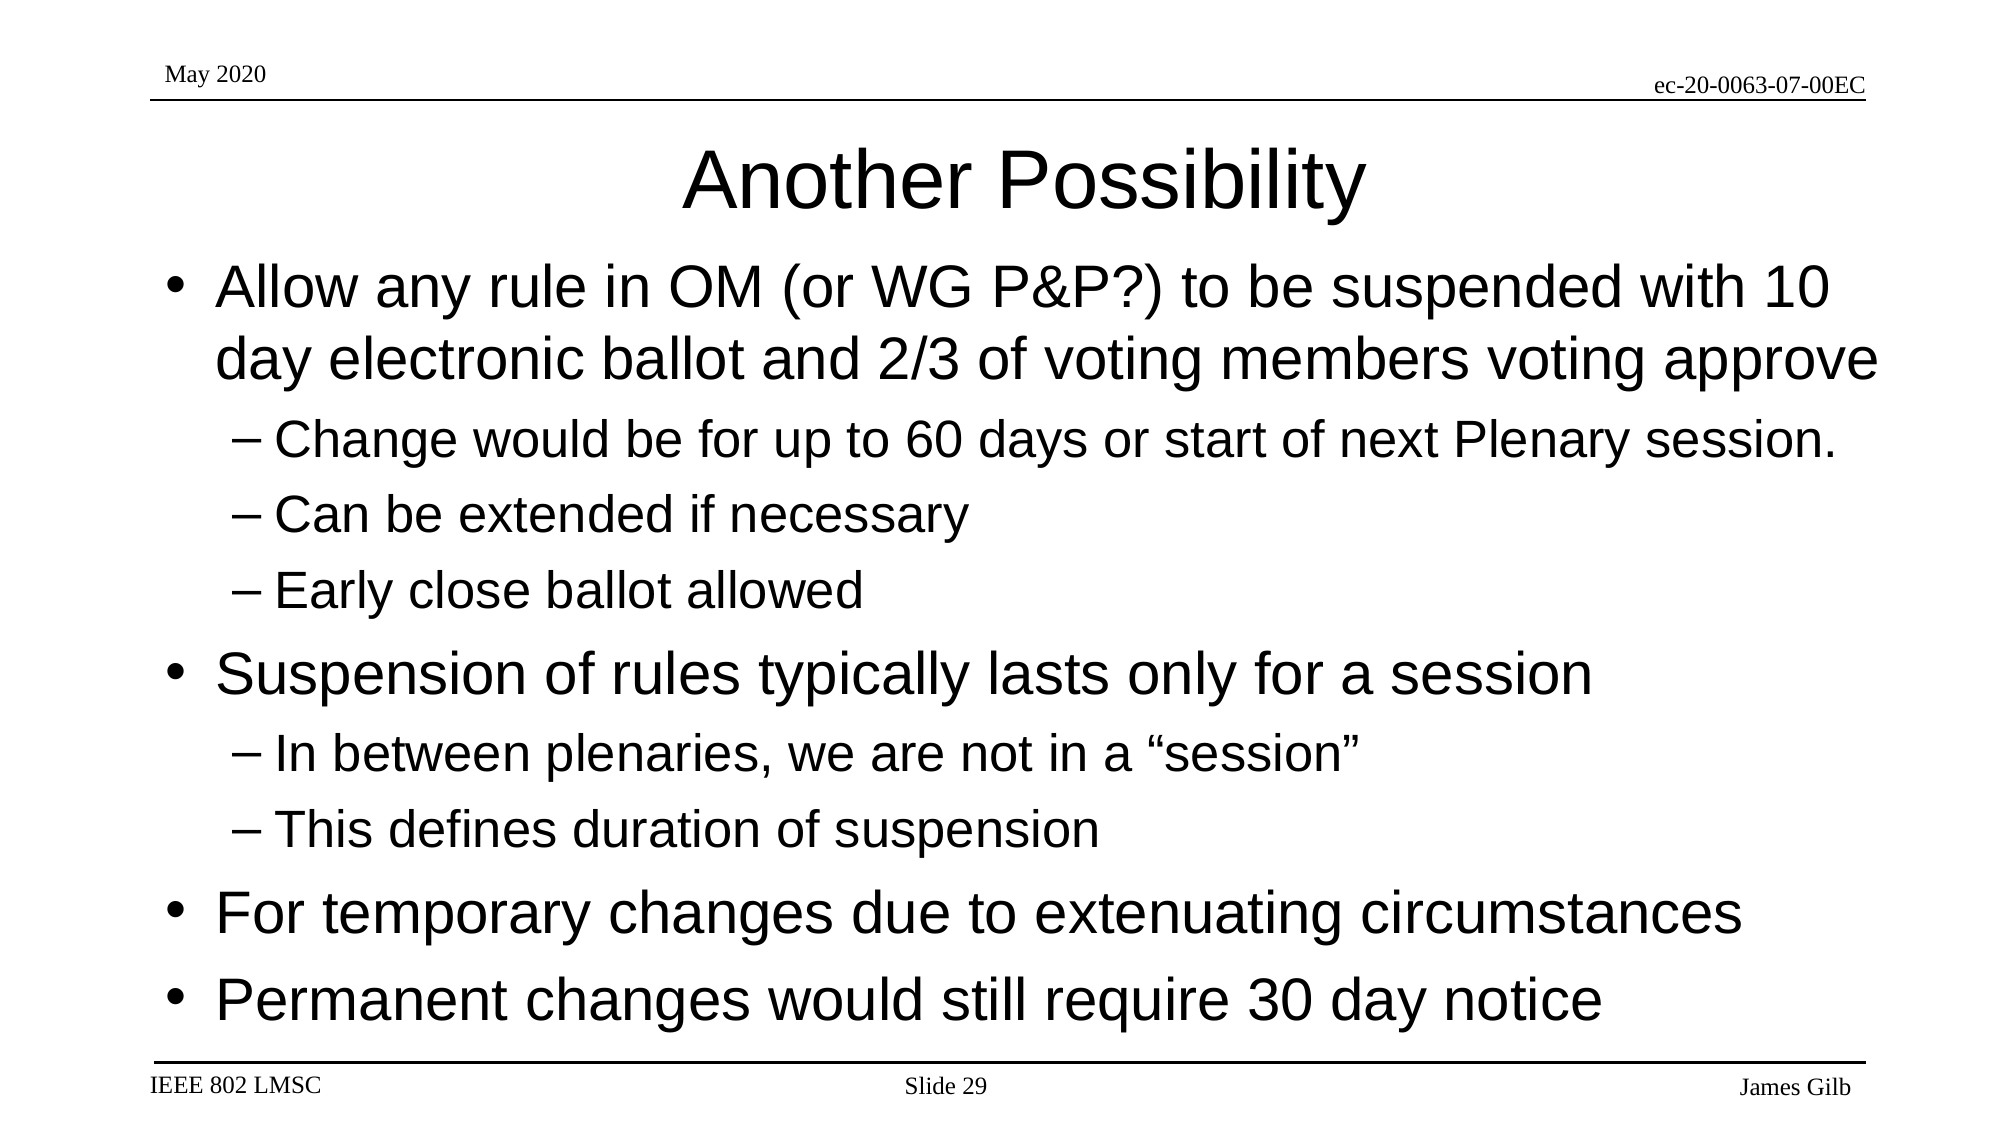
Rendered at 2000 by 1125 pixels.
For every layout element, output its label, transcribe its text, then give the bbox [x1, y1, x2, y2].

title Another Possibility [149, 112, 1900, 238]
list Allow any rule in OM (or WG P&P?) to be suspended with 10 day electronic ballot and 2/3 of voting members voting approve Change would be for up to 60 days or start of next Plenary session. Can be extended if necessary Early close ballot allowed Suspension of rules typically lasts only for a session In between plenaries, we are not in a “session” This defines duration of suspension For temporary changes due to extenuating circumstances Permanent changes would still require 30 day notice [149, 239, 1900, 1051]
